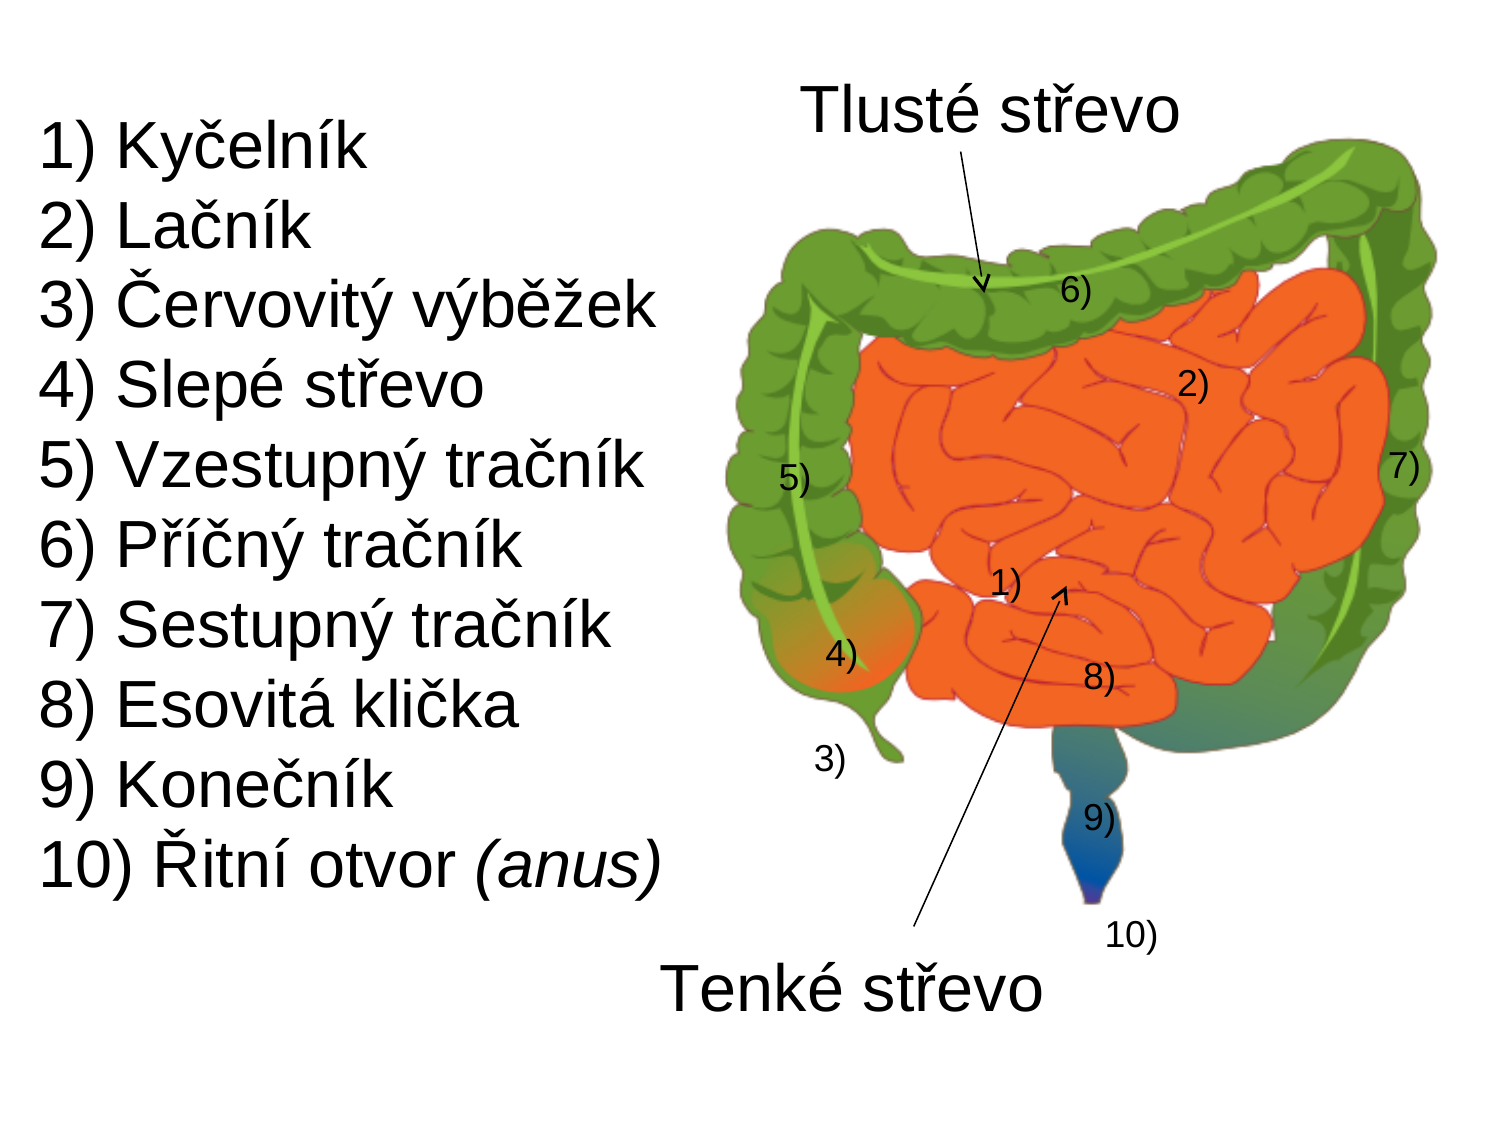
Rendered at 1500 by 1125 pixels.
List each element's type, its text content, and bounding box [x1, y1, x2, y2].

text_box 7) [1373, 433, 1444, 494]
text_box 5) [763, 445, 835, 506]
text_box 8) [1068, 644, 1139, 705]
text_box [681, 117, 1500, 946]
text_box 1) [974, 550, 1046, 612]
text_box 2) [1162, 351, 1233, 412]
text_box Tenké střevo [644, 937, 1090, 1033]
text_box 3) [798, 726, 870, 787]
text_box 6) [1044, 257, 1116, 319]
text_box 4) [810, 621, 881, 682]
text_box 9) [1068, 785, 1139, 846]
text_box Kyčelník Lačník Červovitý výběžek Slepé střevo Vzestupný tračník Příčný tračník Sestupný tračník Esovitá klička Konečník Řitní otvor (anus) [23, 93, 692, 909]
text_box Tlusté střevo [785, 58, 1219, 154]
text_box 10) [1089, 902, 1184, 963]
